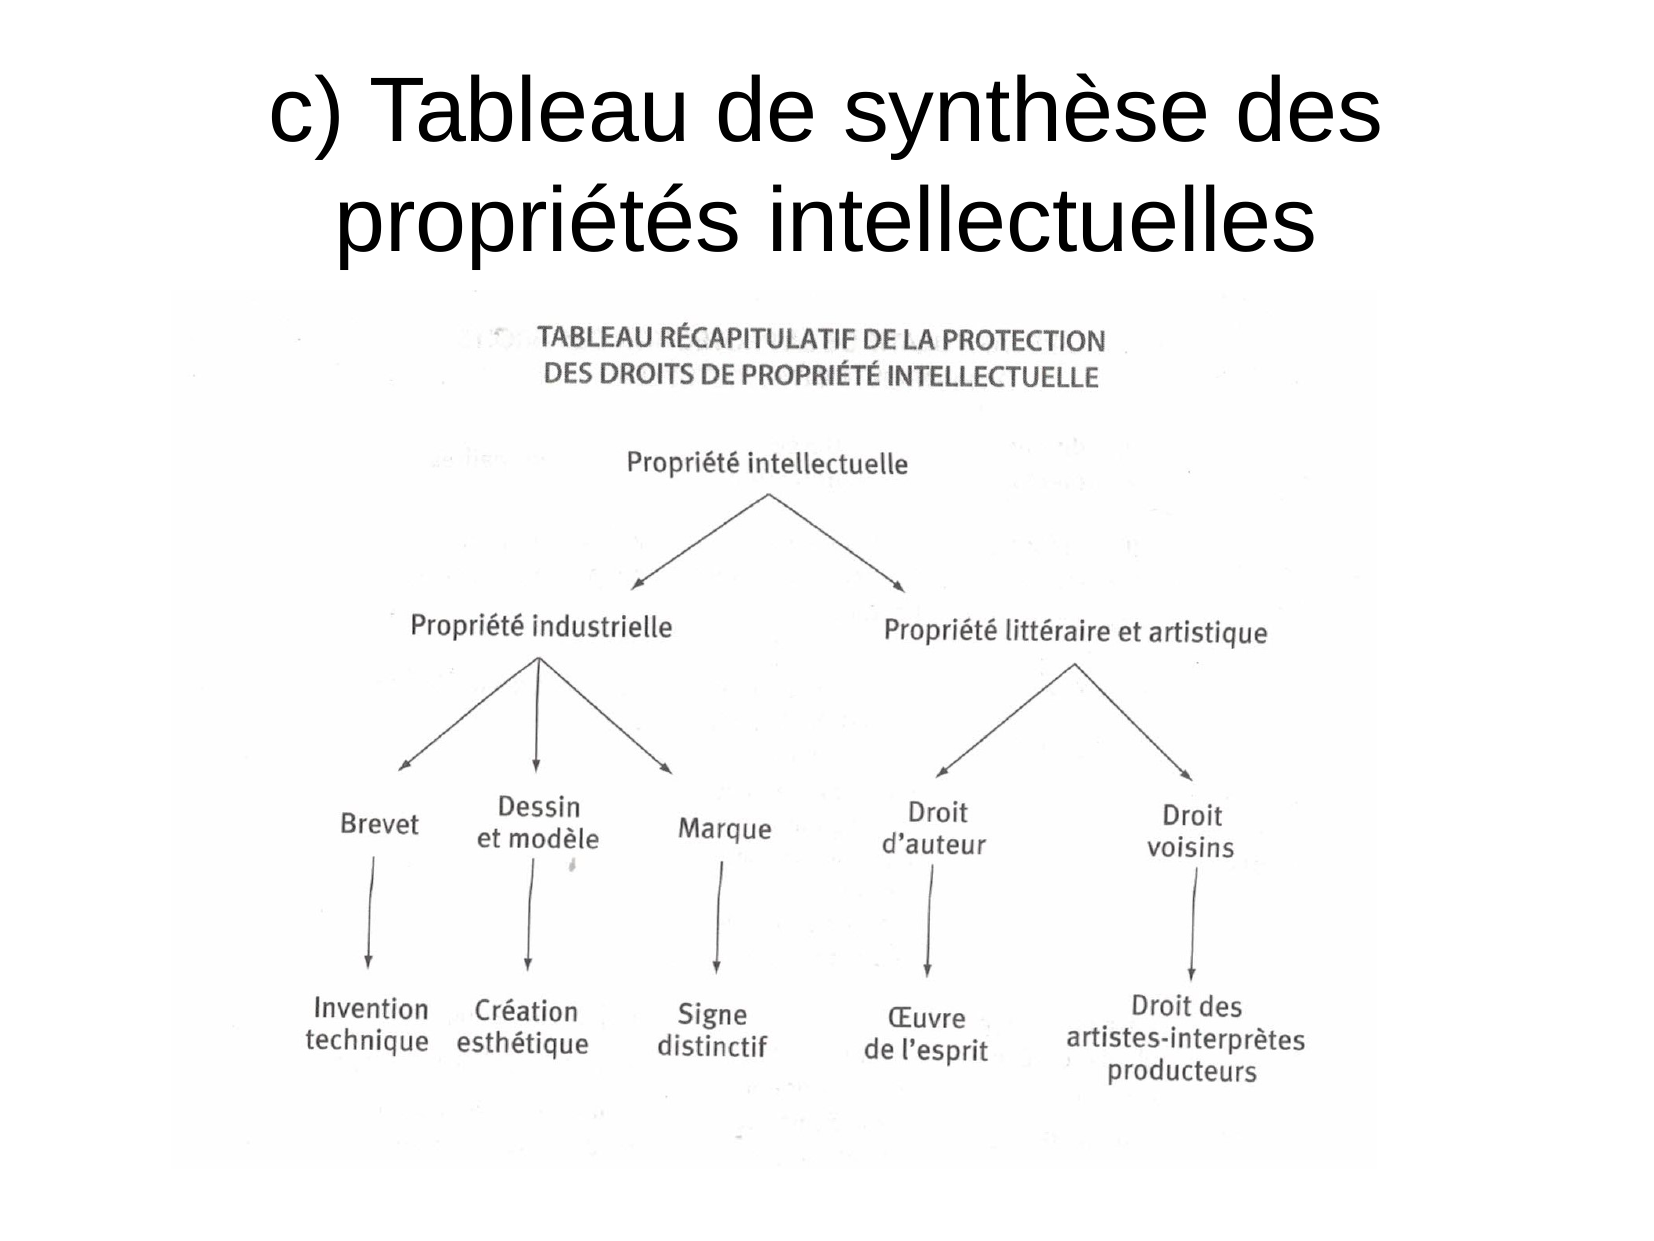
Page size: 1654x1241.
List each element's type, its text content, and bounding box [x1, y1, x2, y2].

picture [171, 290, 1377, 1169]
title c) Tableau de synthèse des propriétés intellectuelles [82, 49, 1571, 257]
